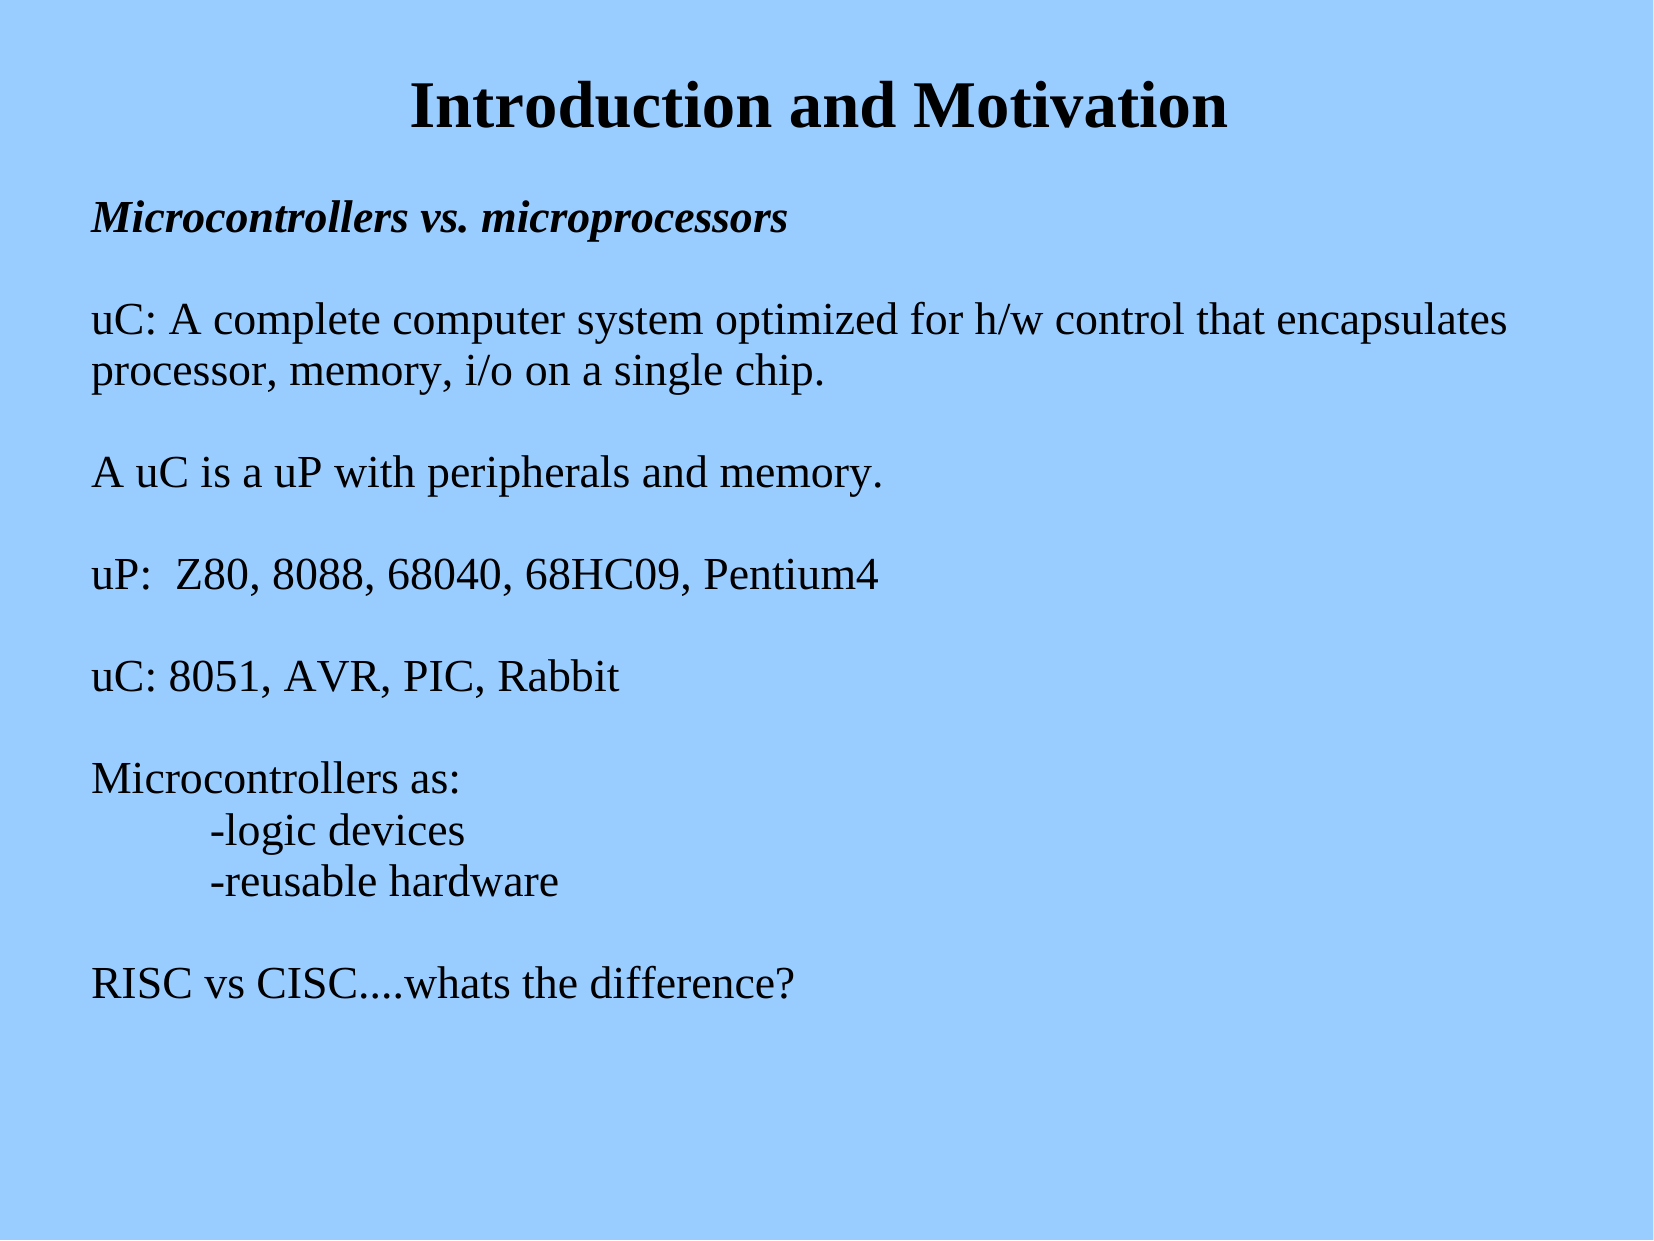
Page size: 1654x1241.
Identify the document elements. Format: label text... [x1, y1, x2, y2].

text_box Microcontrollers vs. microprocessors uC: A complete computer system optimized for h/w control that encapsulates processor, memory, i/o on a single chip. A uC is a uP with peripherals and memory. uP: Z80, 8088, 68040, 68HC09, Pentium4 uC: 8051, AVR, PIC, Rabbit Microcontrollers as: -logic devices -reusable hardware RISC vs CISC....whats the difference? [91, 187, 1585, 1000]
text_box Introduction and Motivation [87, 63, 1552, 138]
